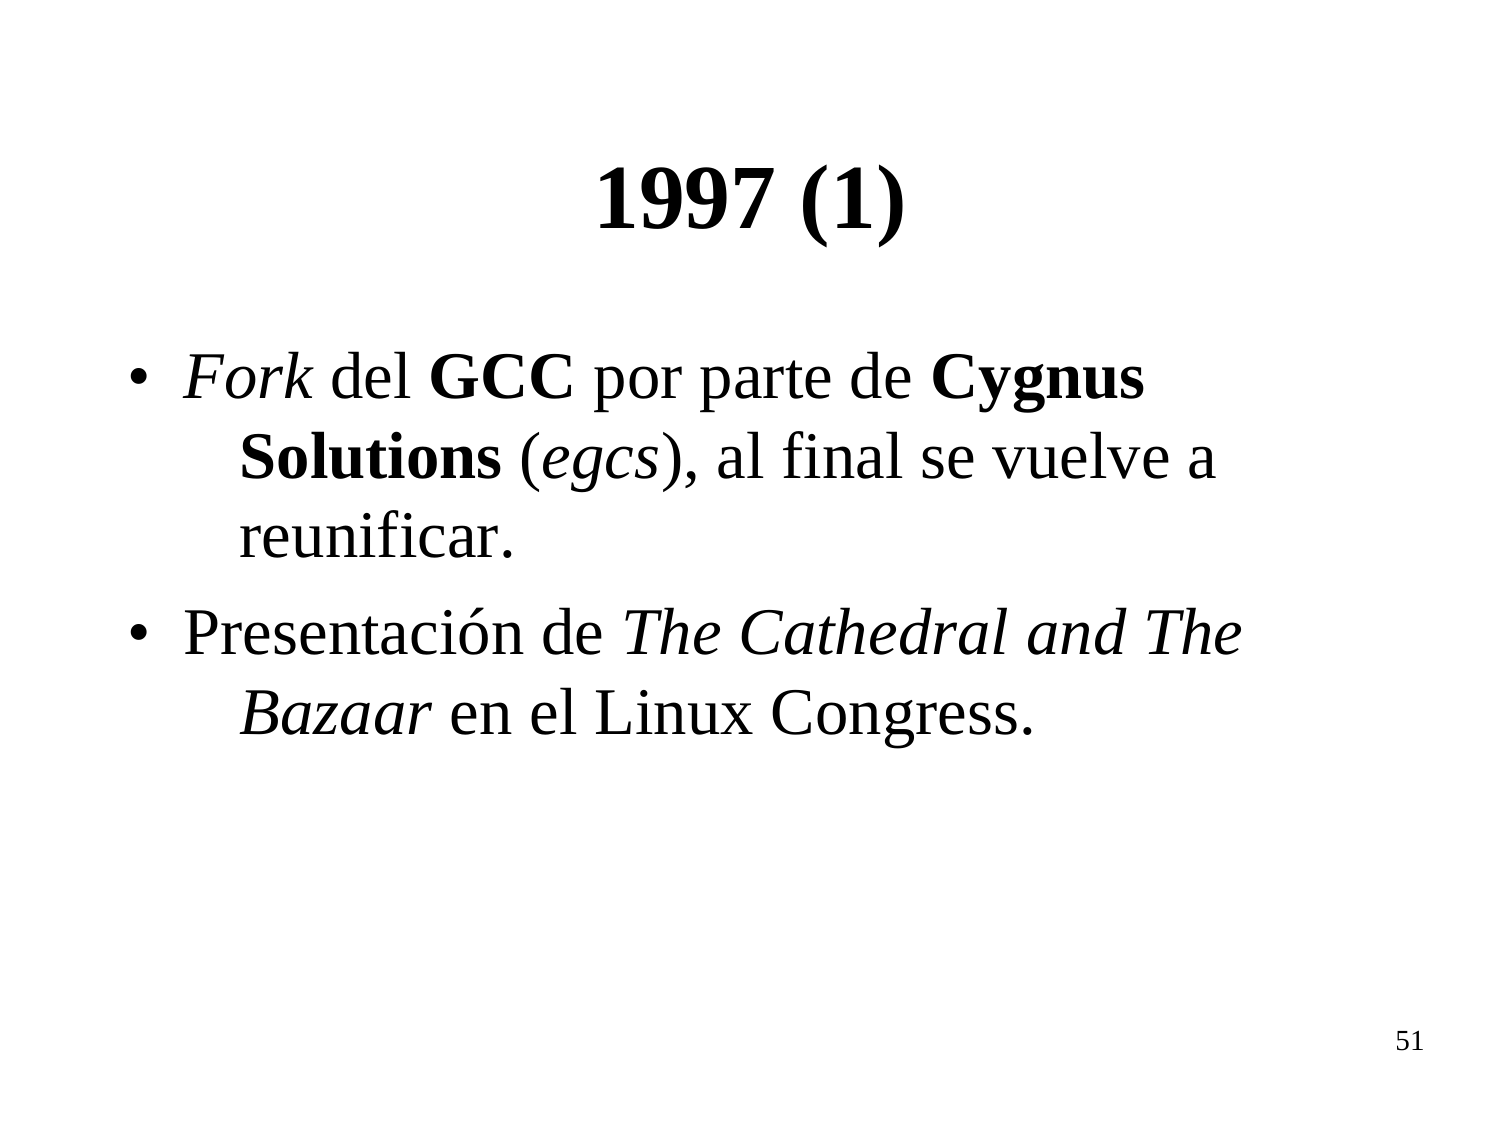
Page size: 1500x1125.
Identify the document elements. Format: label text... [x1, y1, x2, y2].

title 1997 (1) [112, 99, 1388, 288]
list Fork del GCC por parte de Cygnus Solutions (egcs), al final se vuelve a reunificar. Presentación de The Cathedral and The Bazaar en el Linux Congress. [112, 324, 1388, 1000]
